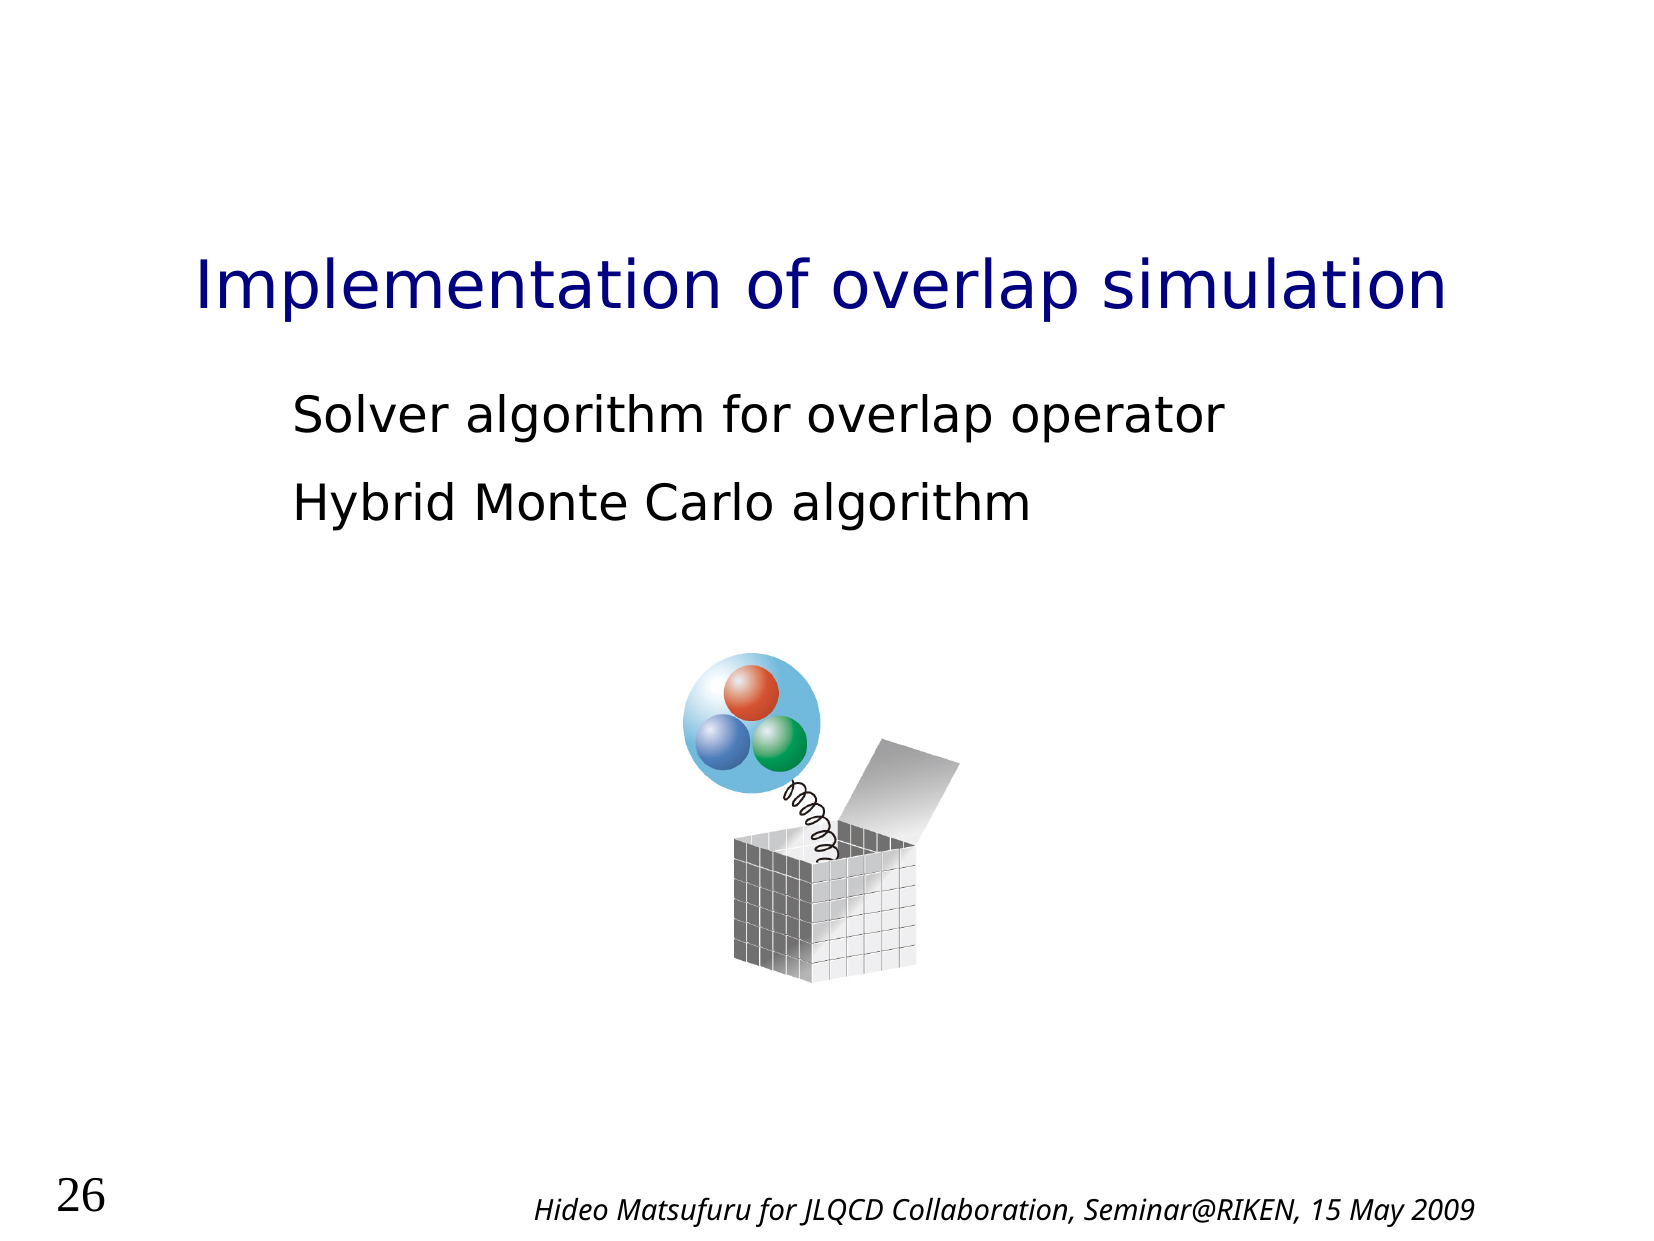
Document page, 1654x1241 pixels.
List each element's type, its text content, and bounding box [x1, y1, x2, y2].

text_box Implementation of overlap simulation [194, 246, 1451, 338]
list Solver algorithm for overlap operator Hybrid Monte Carlo algorithm [274, 386, 1384, 584]
picture [672, 640, 971, 996]
